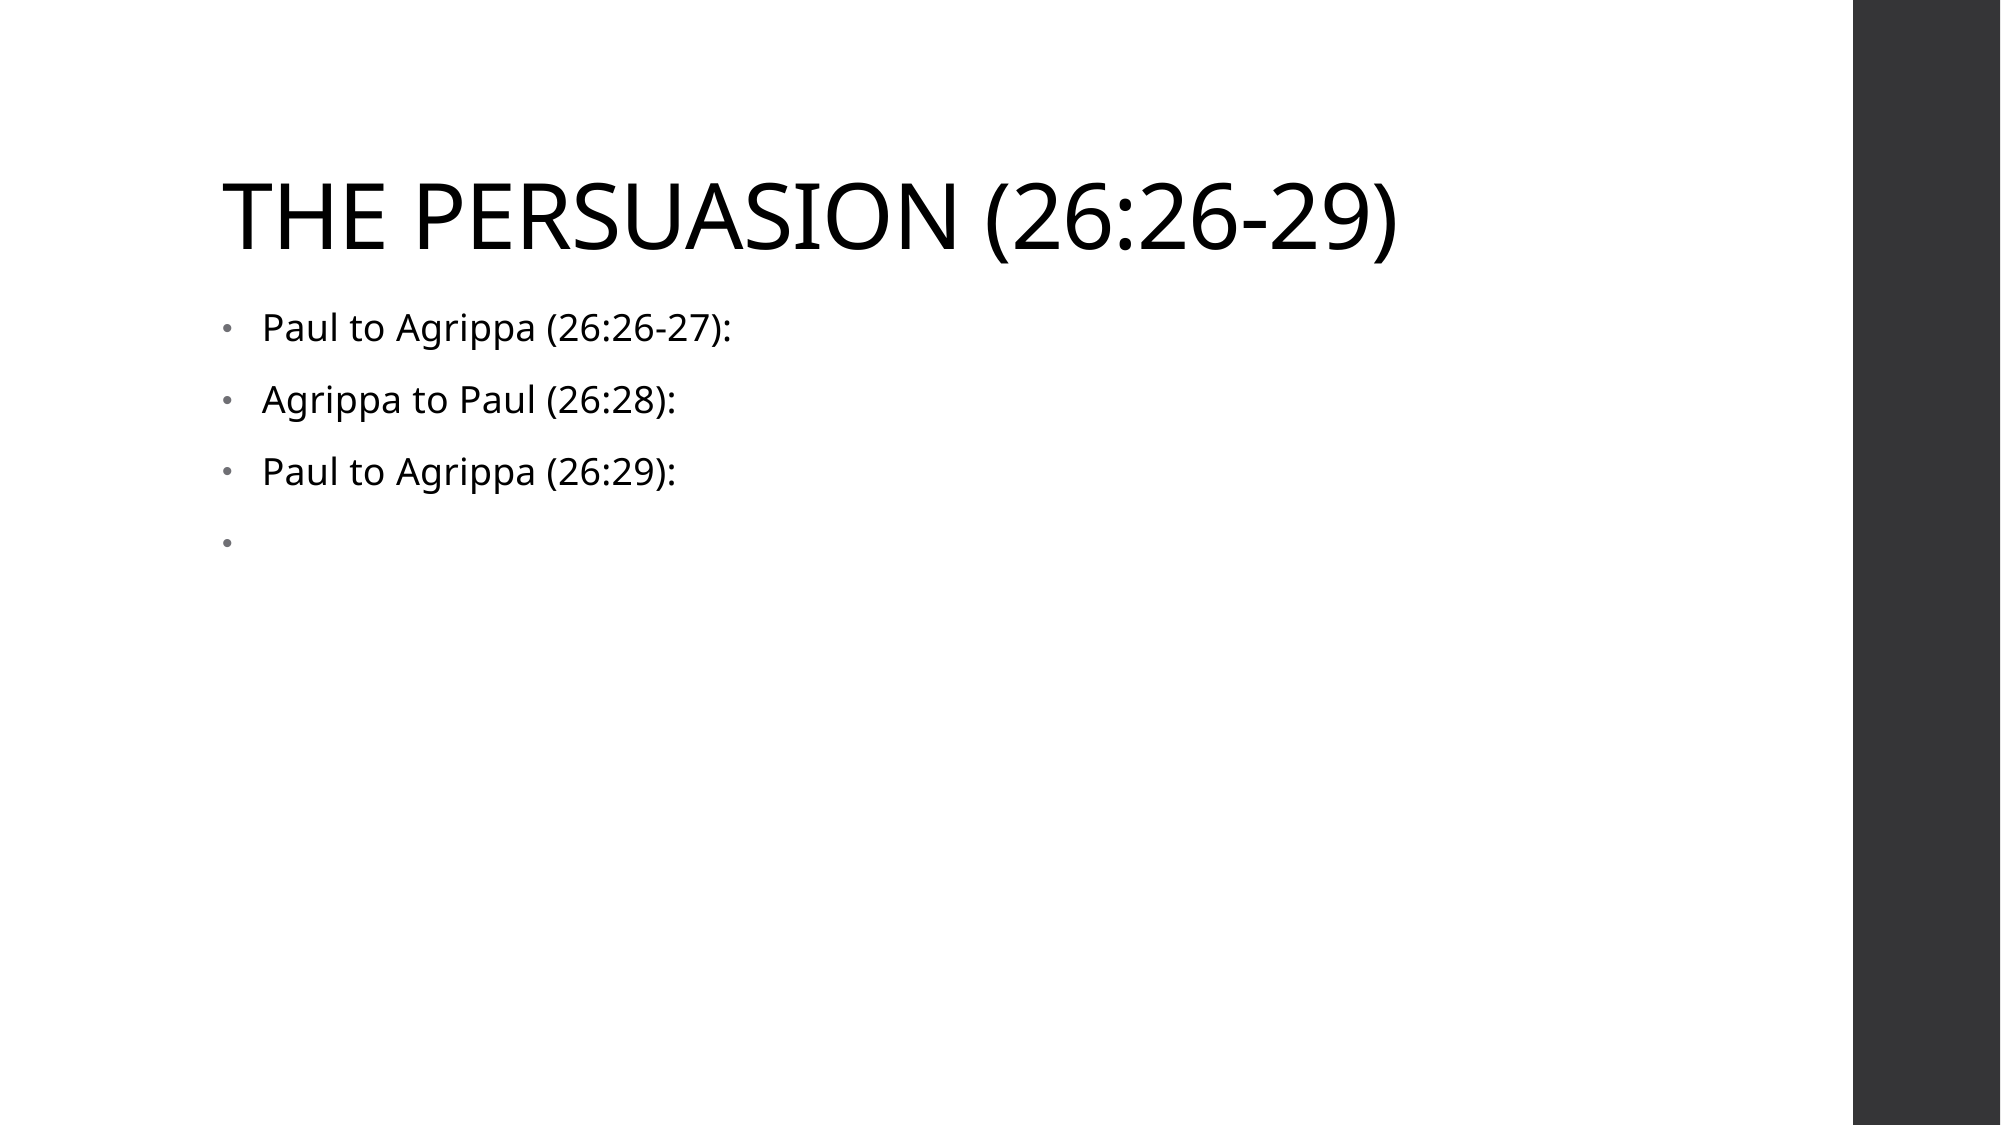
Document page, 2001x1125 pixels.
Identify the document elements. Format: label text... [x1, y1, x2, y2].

title THE PERSUASION (26:26-29) [206, 60, 1797, 278]
list Paul to Agrippa (26:26-27): Agrippa to Paul (26:28): Paul to Agrippa (26:29): [206, 299, 1617, 1014]
